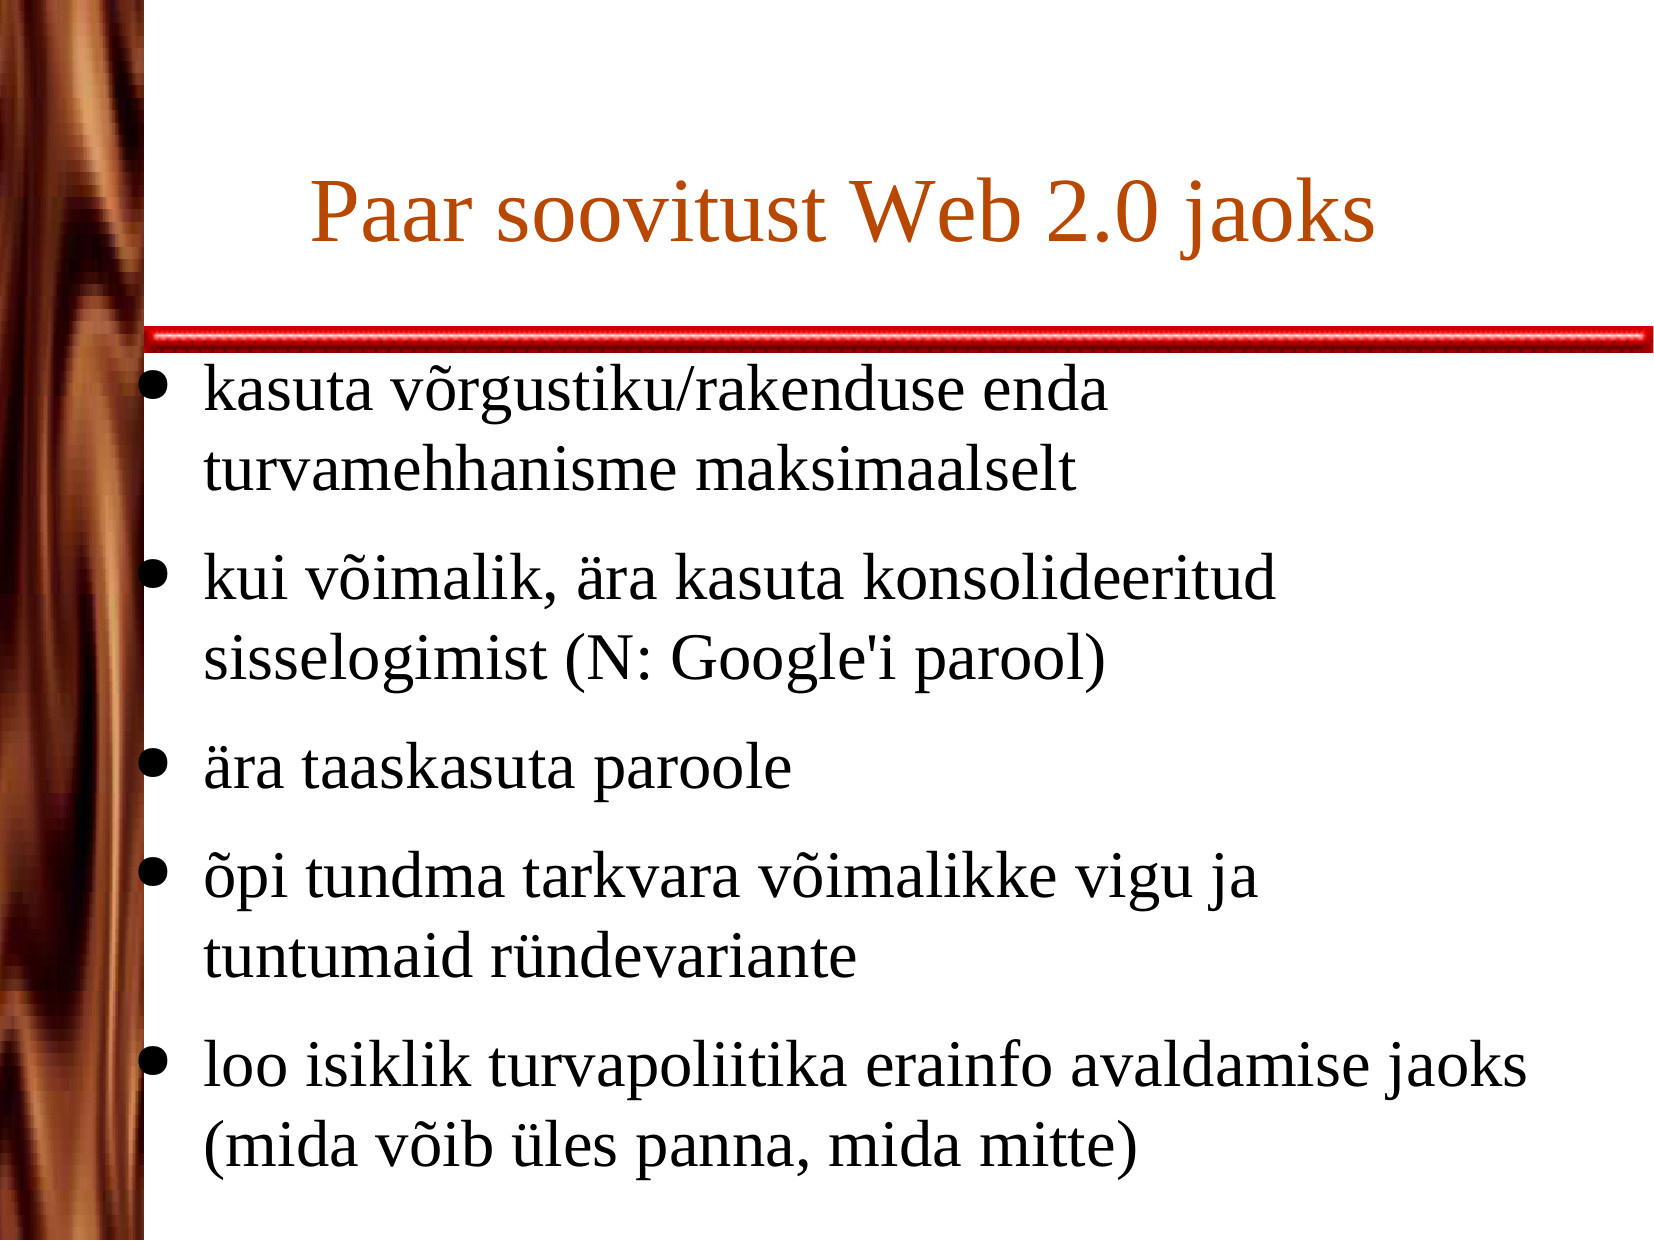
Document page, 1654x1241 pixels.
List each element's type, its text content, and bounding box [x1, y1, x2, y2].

picture [0, 0, 1654, 1240]
title Paar soovitust Web 2.0 jaoks [121, 100, 1533, 312]
list kasuta võrgustiku/rakenduse enda turvamehhanisme maksimaalselt kui võimalik, ära kasuta konsolideeritud sisselogimist (N: Google'i parool) ära taaskasuta paroole õpi tundma tarkvara võimalikke vigu ja tuntumaid ründevariante loo isiklik turvapoliitika erainfo avaldamise jaoks (mida võib üles panna, mida mitte) [121, 344, 1533, 1176]
